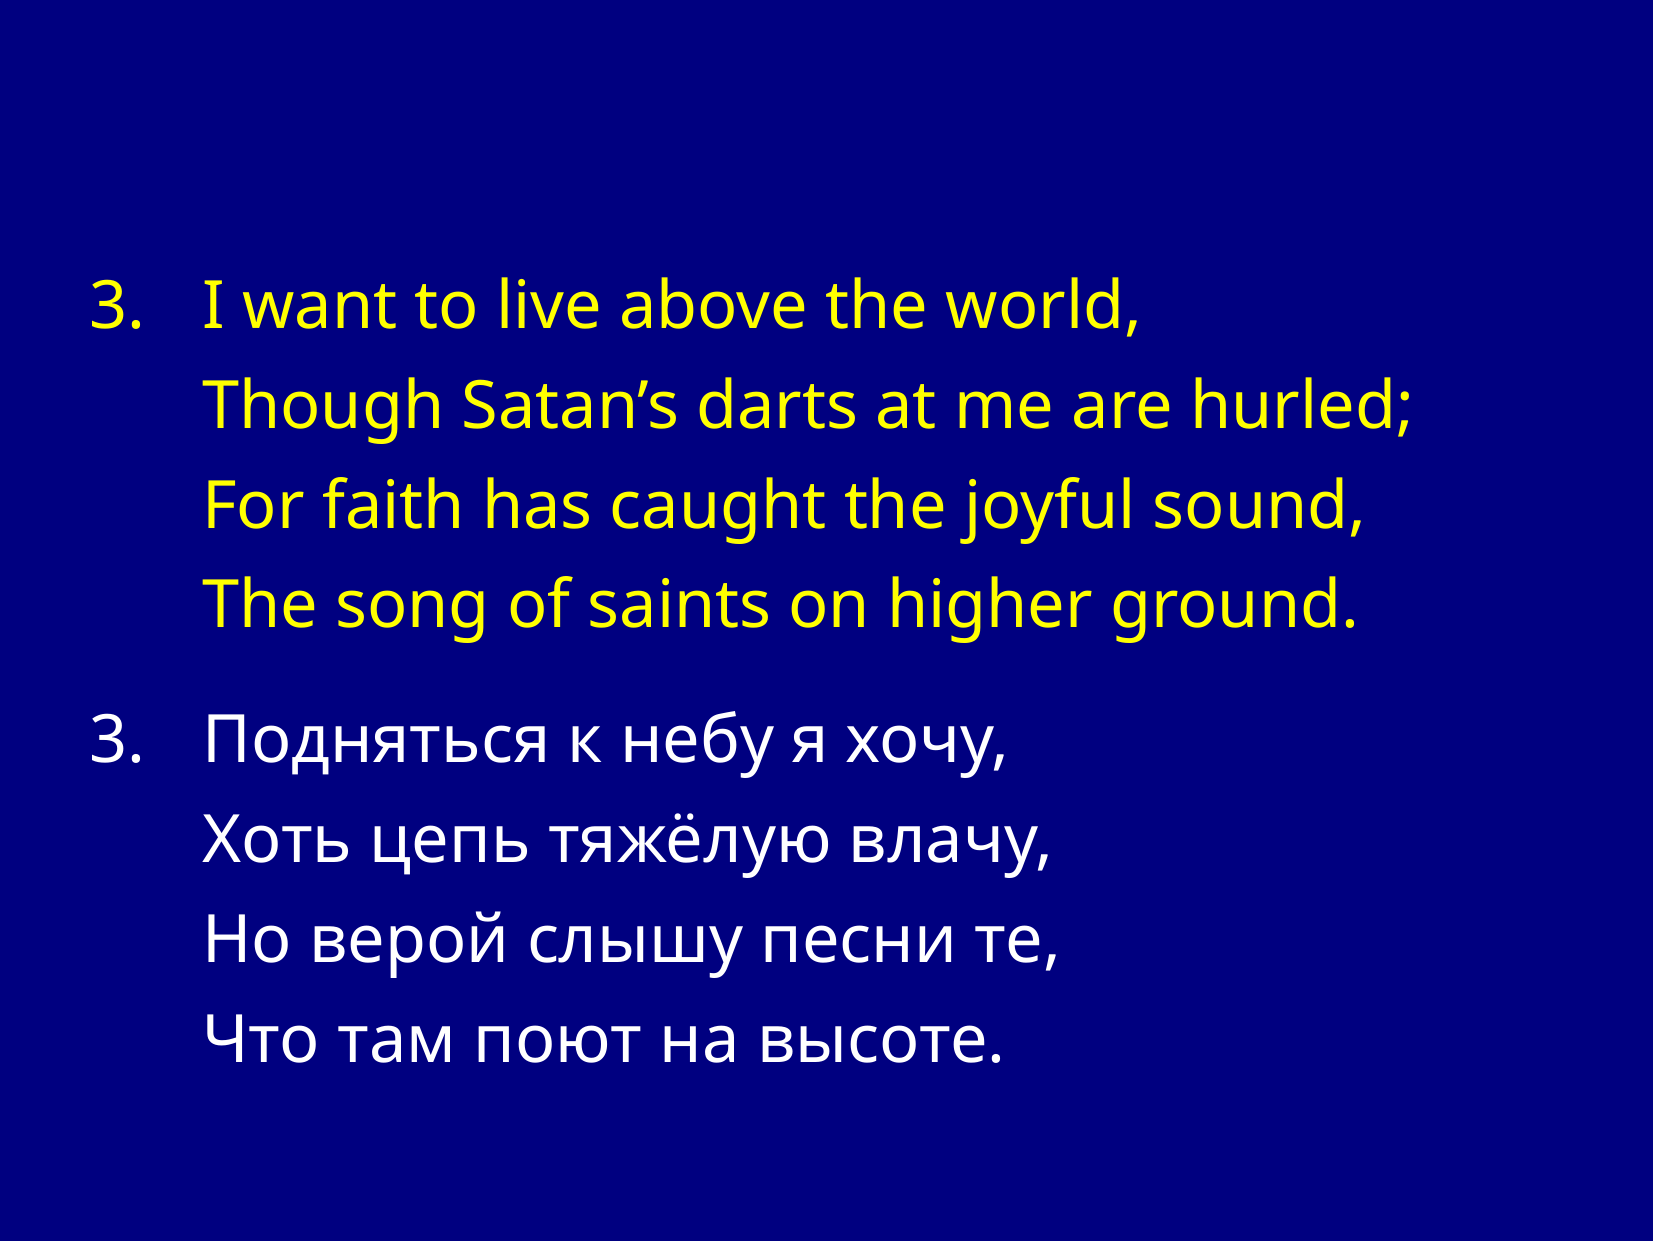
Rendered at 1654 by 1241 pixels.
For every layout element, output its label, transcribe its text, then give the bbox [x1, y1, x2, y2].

text_box 3. Подняться к небу я хочу, Хоть цепь тяжёлую влачу, Но верой слышу песни те, Что там поют на высоте. [75, 675, 1576, 1163]
text_box 3. I want to live above the world, Though Satan’s darts at me are hurled; For faith has caught the joyful sound, The song of saints on higher ground. [75, 150, 1576, 638]
